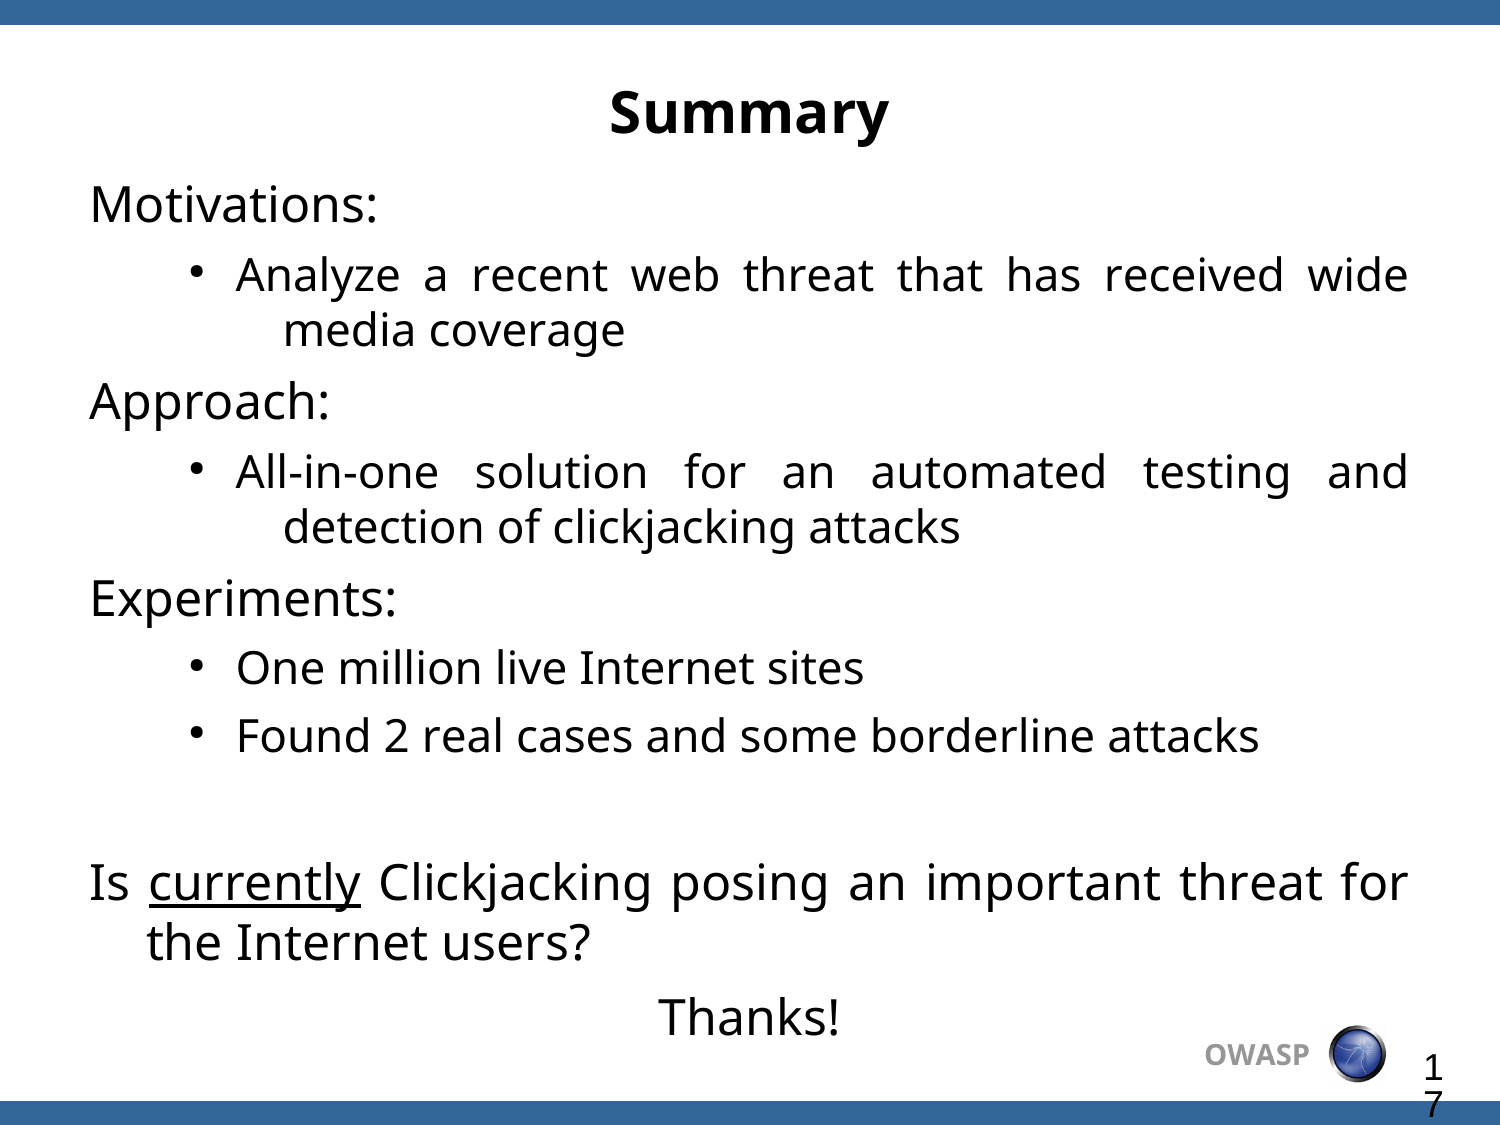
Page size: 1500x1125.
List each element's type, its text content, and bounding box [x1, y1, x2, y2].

picture [1325, 1053, 1388, 1083]
title Summary [75, 24, 1425, 165]
list Motivations: Analyze a recent web threat that has received wide media coverage Approach: All-in-one solution for an automated testing and detection of clickjacking attacks Experiments: One million live Internet sites Found 2 real cases and some borderline attacks Is currently Clickjacking posing an important threat for the Internet users? Thanks! [75, 165, 1425, 1053]
